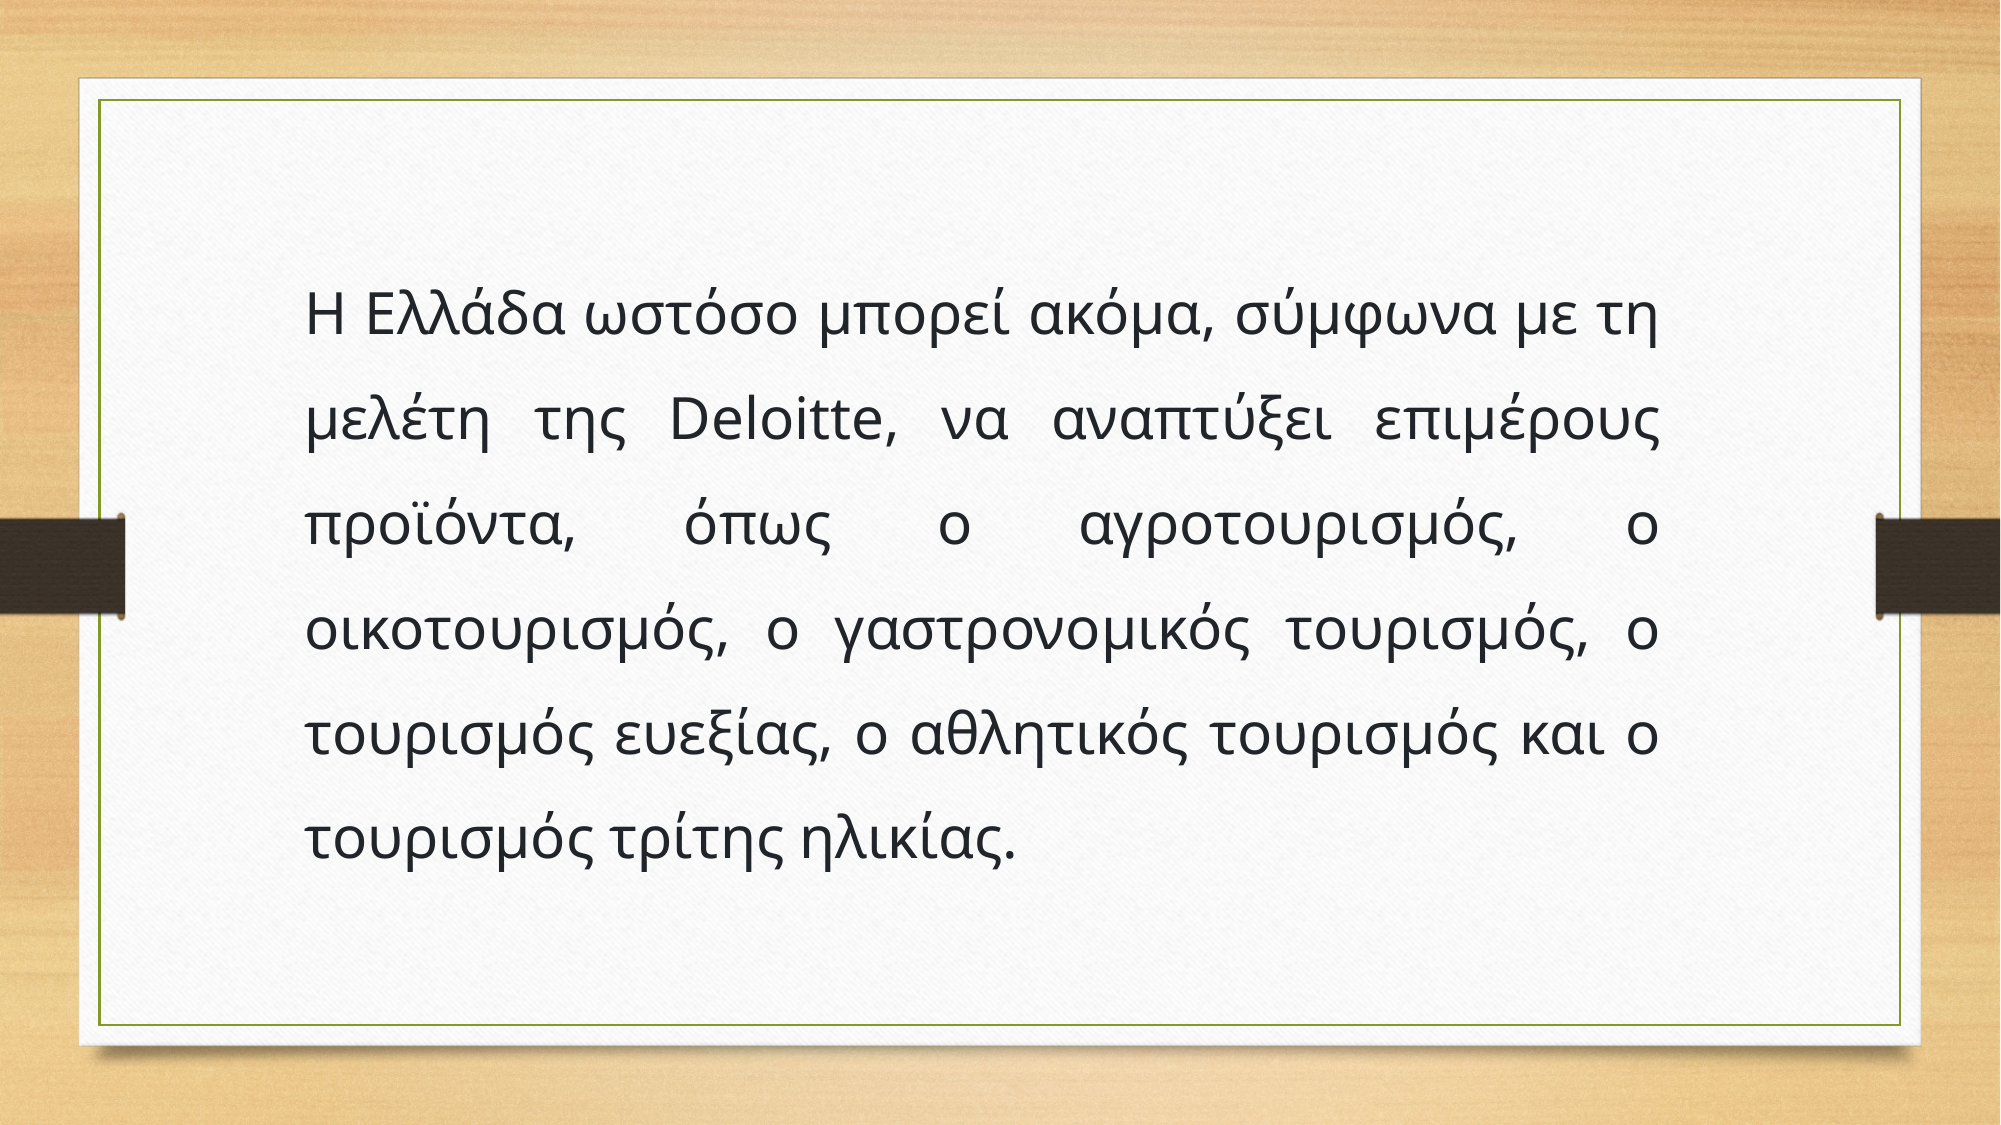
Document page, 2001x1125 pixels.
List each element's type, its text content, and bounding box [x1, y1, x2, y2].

text_box Η Ελλάδα ωστόσο μπορεί ακόμα, σύμφωνα με τη μελέτη της Deloitte, να αναπτύξει επιμέρους προϊόντα, όπως ο αγροτουρισμός, ο οικοτουρισμός, ο γαστρονομικός τουρισμός, ο τουρισμός ευεξίας, ο αθλητικός τουρισμός και ο τουρισμός τρίτης ηλικίας. [289, 233, 1683, 769]
